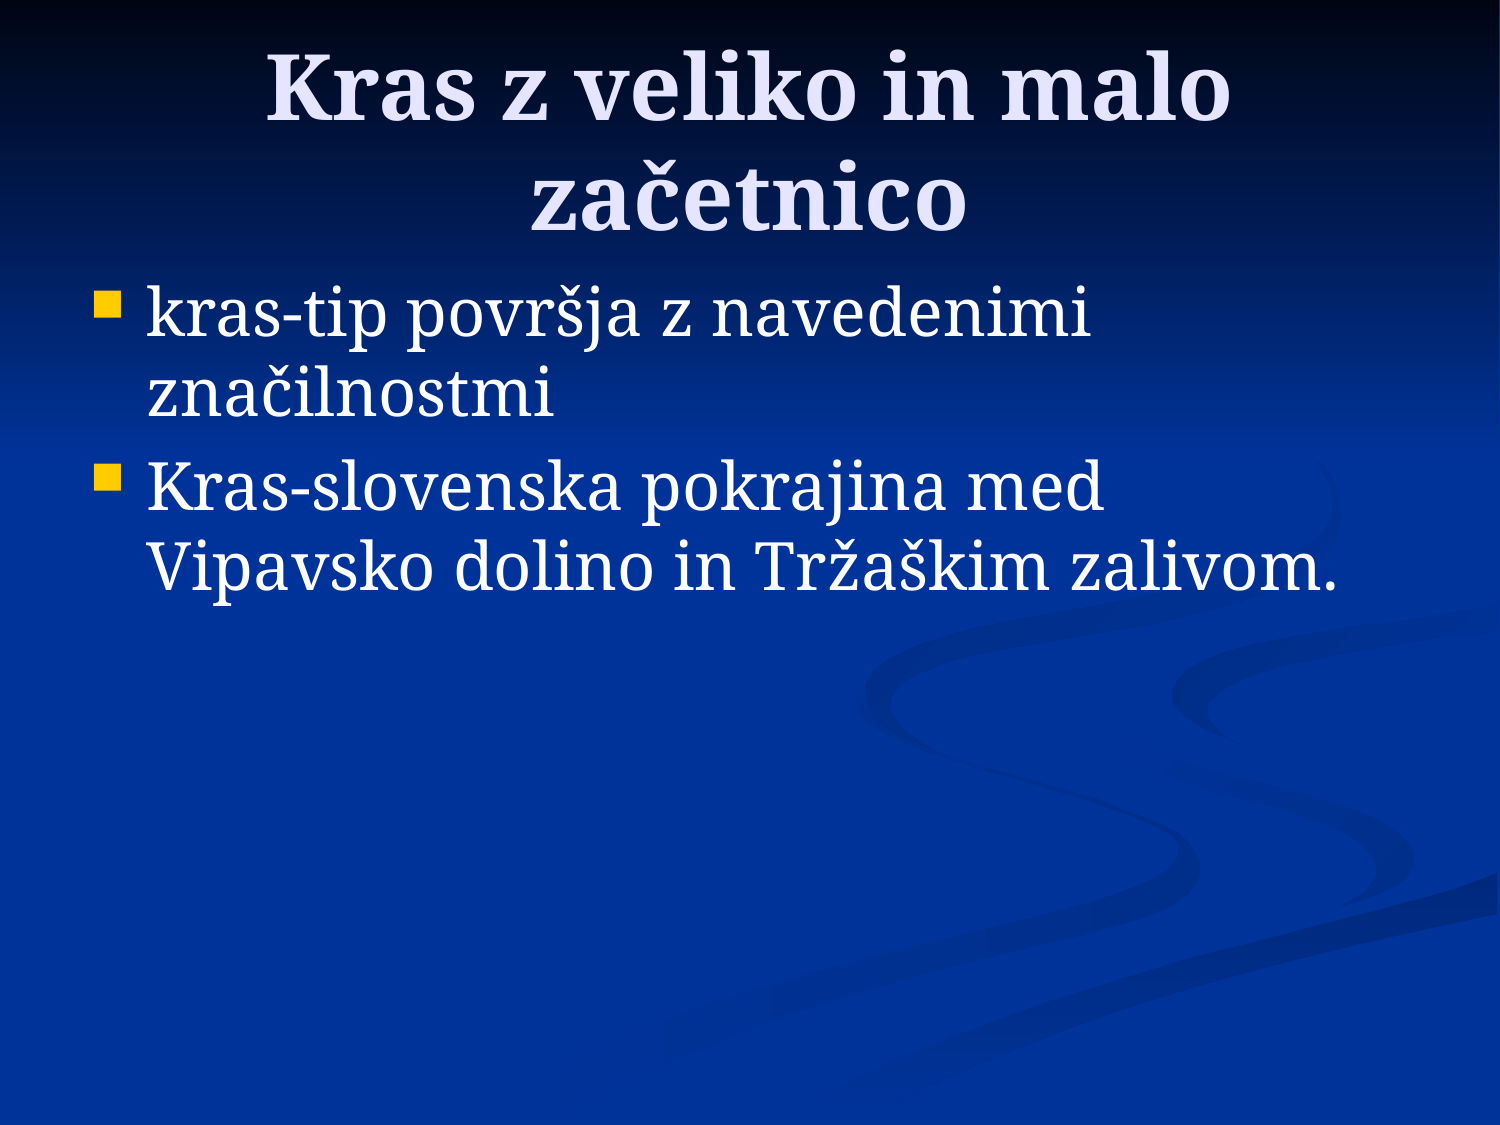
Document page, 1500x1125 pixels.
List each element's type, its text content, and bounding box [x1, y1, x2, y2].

list kras-tip površja z navedenimi značilnostmi Kras-slovenska pokrajina med Vipavsko dolino in Tržaškim zalivom. [75, 262, 1425, 1005]
title Kras z veliko in malo začetnico [75, 45, 1425, 233]
